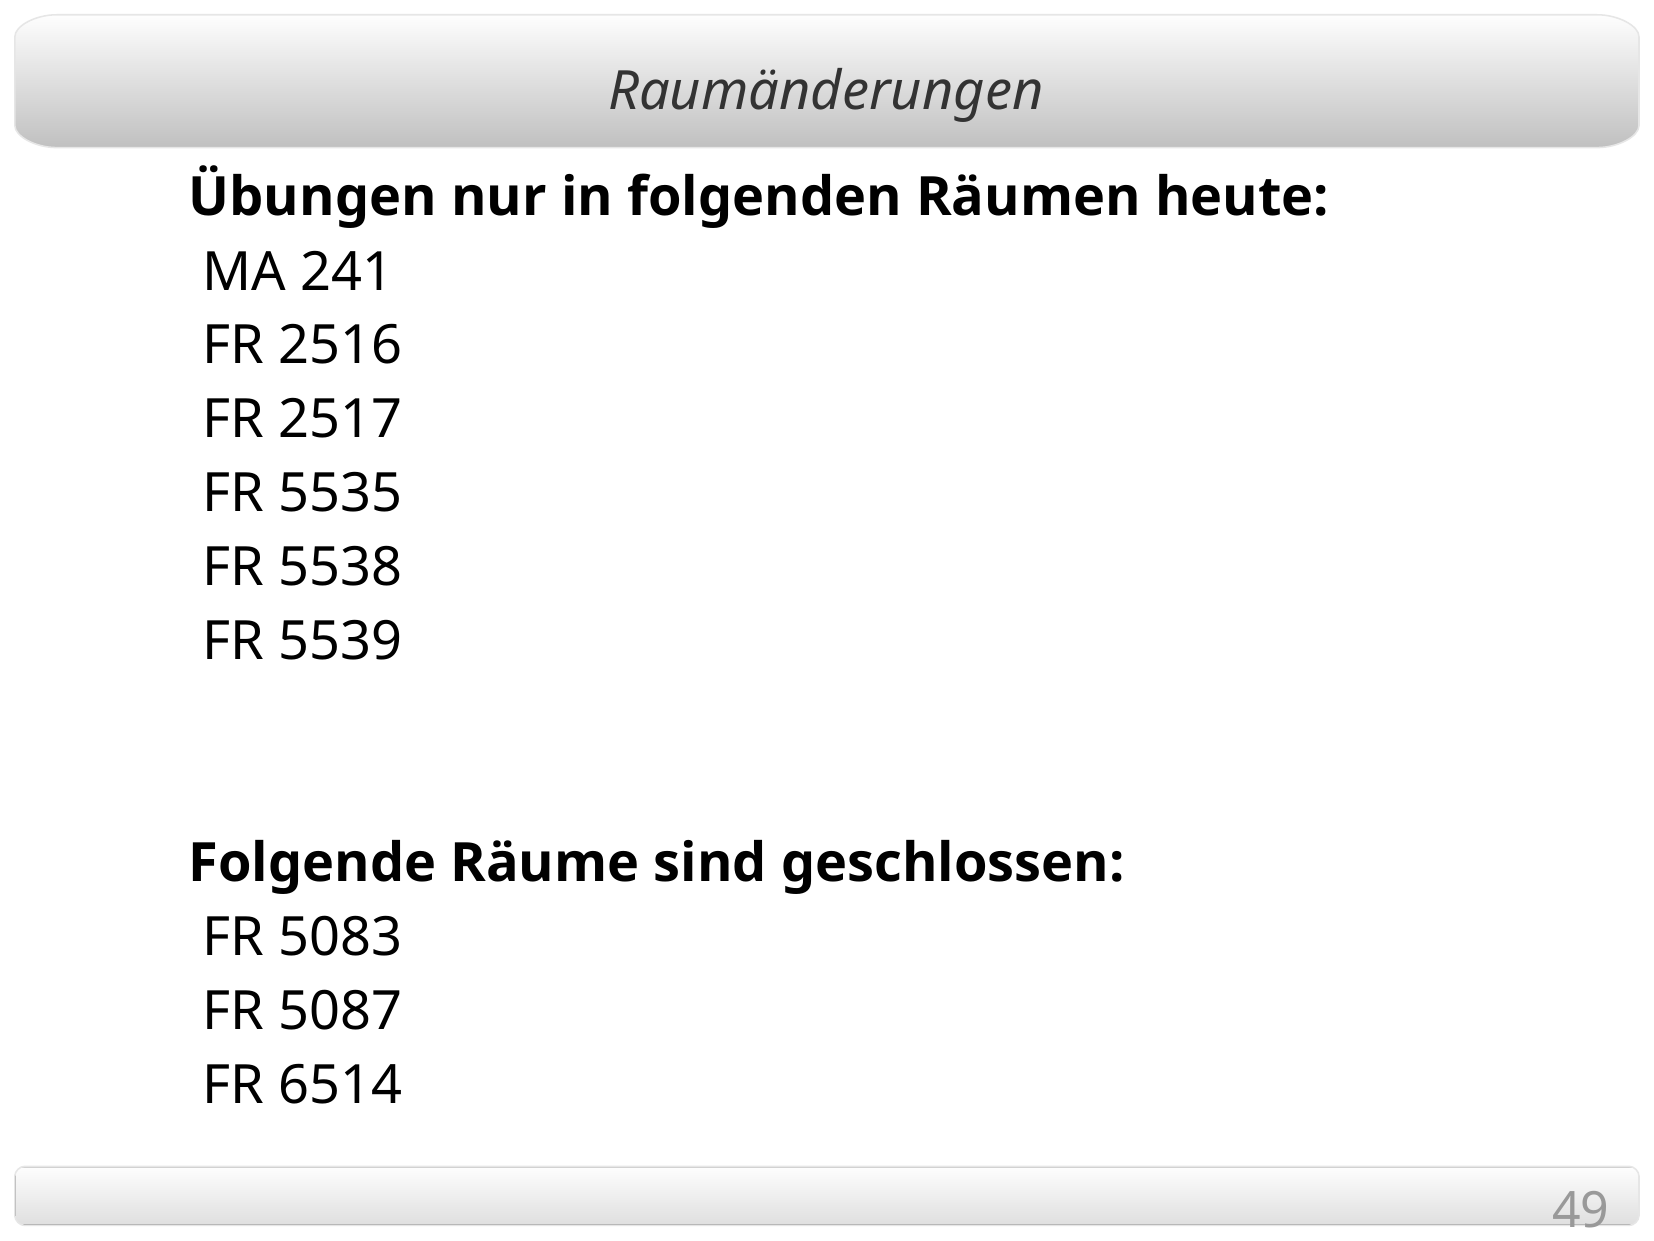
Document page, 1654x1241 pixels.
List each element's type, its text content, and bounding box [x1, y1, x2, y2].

title Raumänderungen [29, 29, 1624, 147]
text_box Übungen nur in folgenden Räumen heute: MA 241 FR 2516 FR 2517 FR 5535 FR 5538 FR 5539 Folgende Räume sind geschlossen: FR 5083 FR 5087 FR 6514 [188, 157, 1466, 1083]
